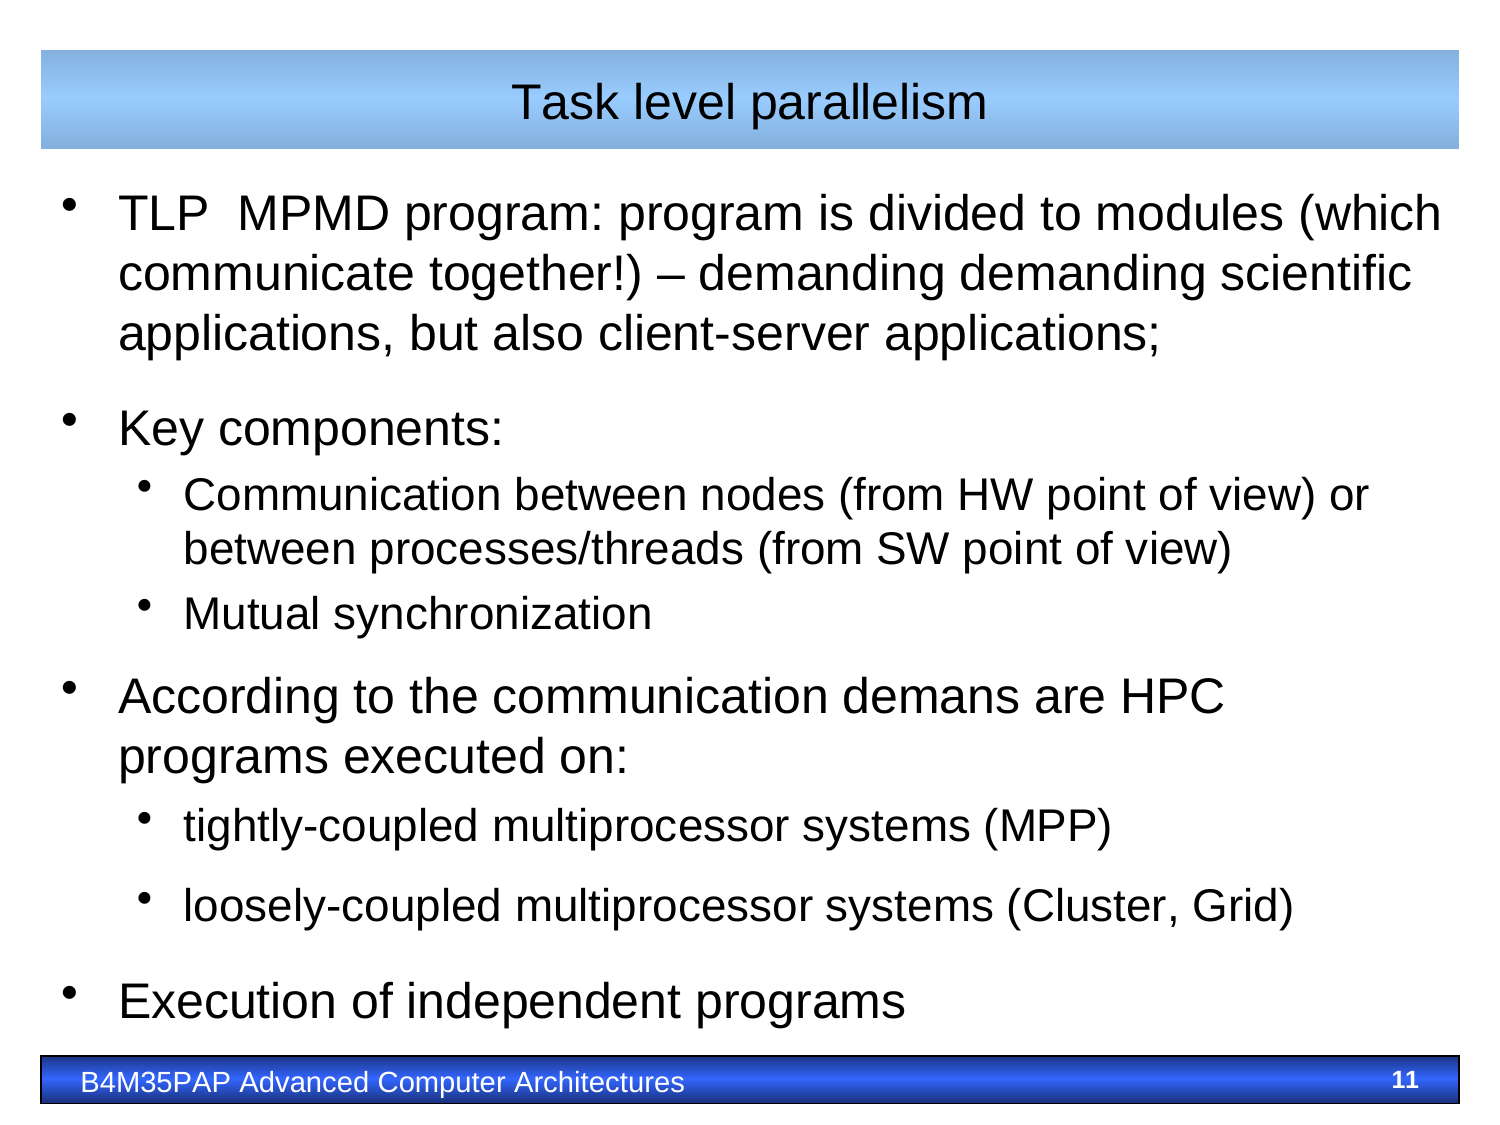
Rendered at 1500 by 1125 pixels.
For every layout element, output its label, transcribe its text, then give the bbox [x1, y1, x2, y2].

title Task level parallelism [41, 50, 1459, 149]
list TLP MPMD program: program is divided to modules (which communicate together!) – demanding demanding scientific applications, but also client-server applications; Key components: Communication between nodes (from HW point of view) or between processes/threads (from SW point of view) Mutual synchronization According to the communication demans are HPC programs executed on: tightly-coupled multiprocessor systems (MPP) loosely-coupled multiprocessor systems (Cluster, Grid) Execution of independent programs [46, 172, 1465, 1000]
